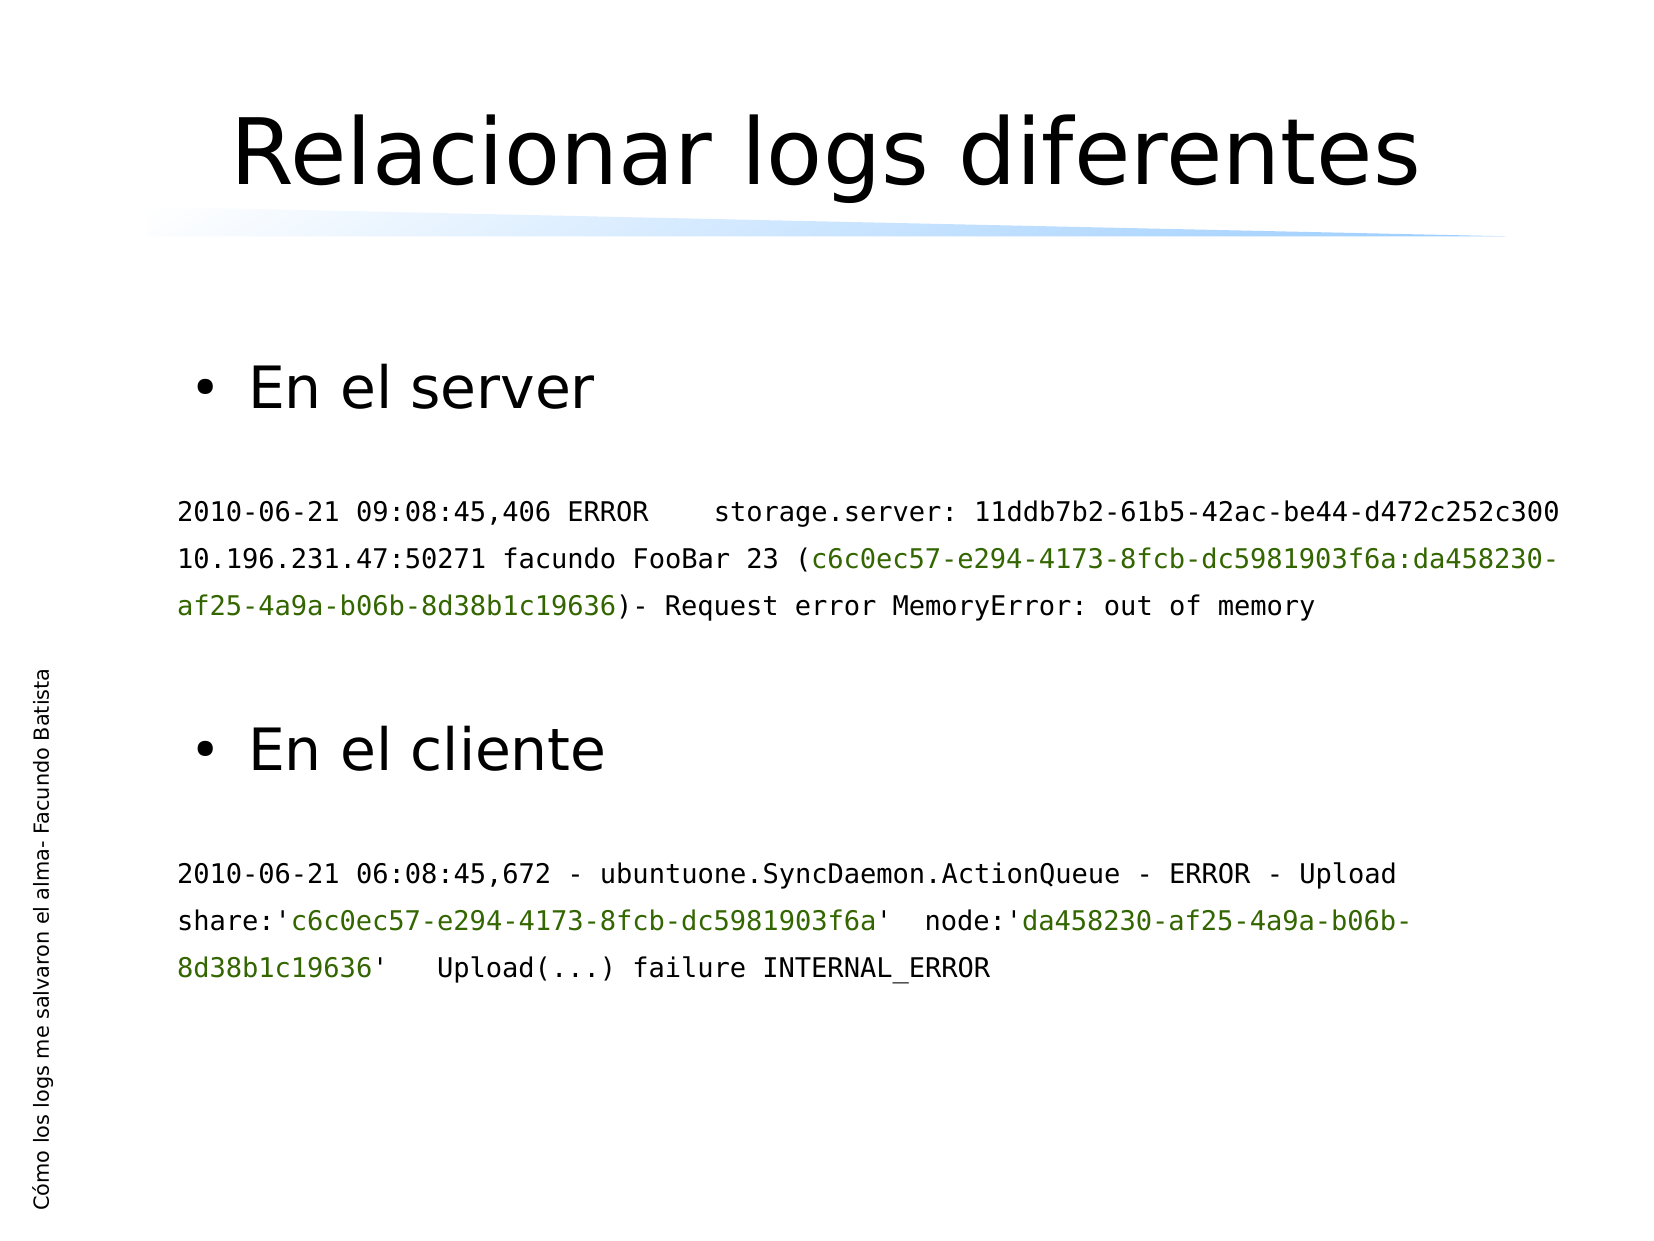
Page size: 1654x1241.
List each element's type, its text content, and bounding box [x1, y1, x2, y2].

title Relacionar logs diferentes [82, 49, 1571, 257]
list En el server 2010-06-21 09:08:45,406 ERROR storage.server: 11ddb7b2-61b5-42ac-be44-d472c252c300 10.196.231.47:50271 facundo FooBar 23 (c6c0ec57-e294-4173-8fcb-dc5981903f6a:da458230-af25-4a9a-b06b-8d38b1c19636)- Request error MemoryError: out of memory En el cliente 2010-06-21 06:08:45,672 - ubuntuone.SyncDaemon.ActionQueue - ERROR - Upload share:'c6c0ec57-e294-4173-8fcb-dc5981903f6a' node:'da458230-af25-4a9a-b06b-8d38b1c19636' Upload(...) failure INTERNAL_ERROR [177, 354, 1571, 1109]
